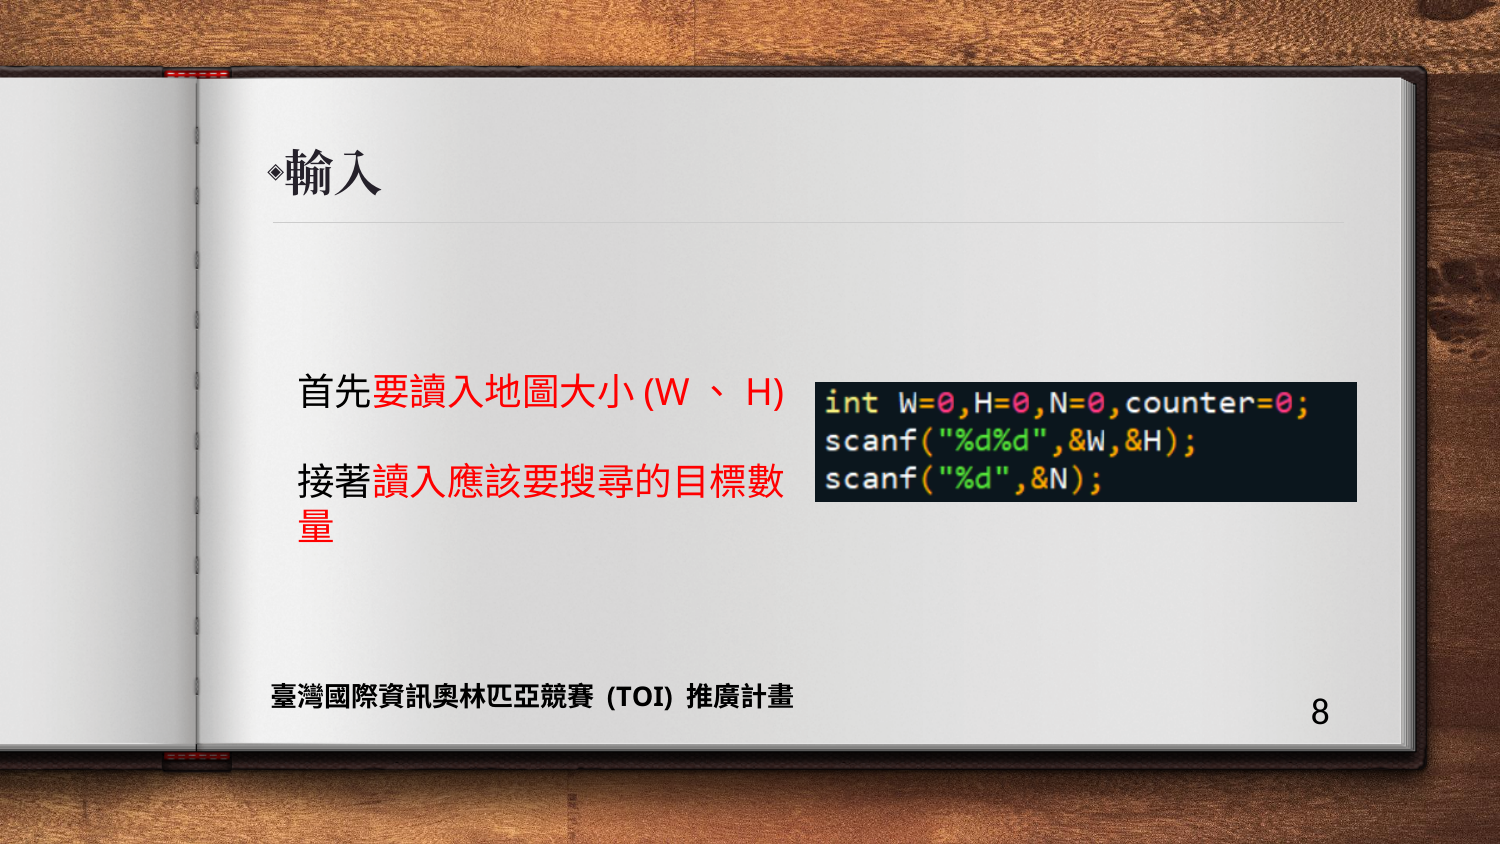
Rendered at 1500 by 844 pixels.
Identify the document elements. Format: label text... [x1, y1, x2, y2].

list 輸入 [252, 126, 1194, 216]
text_box [1295, 672, 1386, 737]
picture [815, 382, 1357, 502]
text_box 首先要讀入地圖大小(W、H) 接著讀入應該要搜尋的目標數量 [281, 359, 806, 557]
